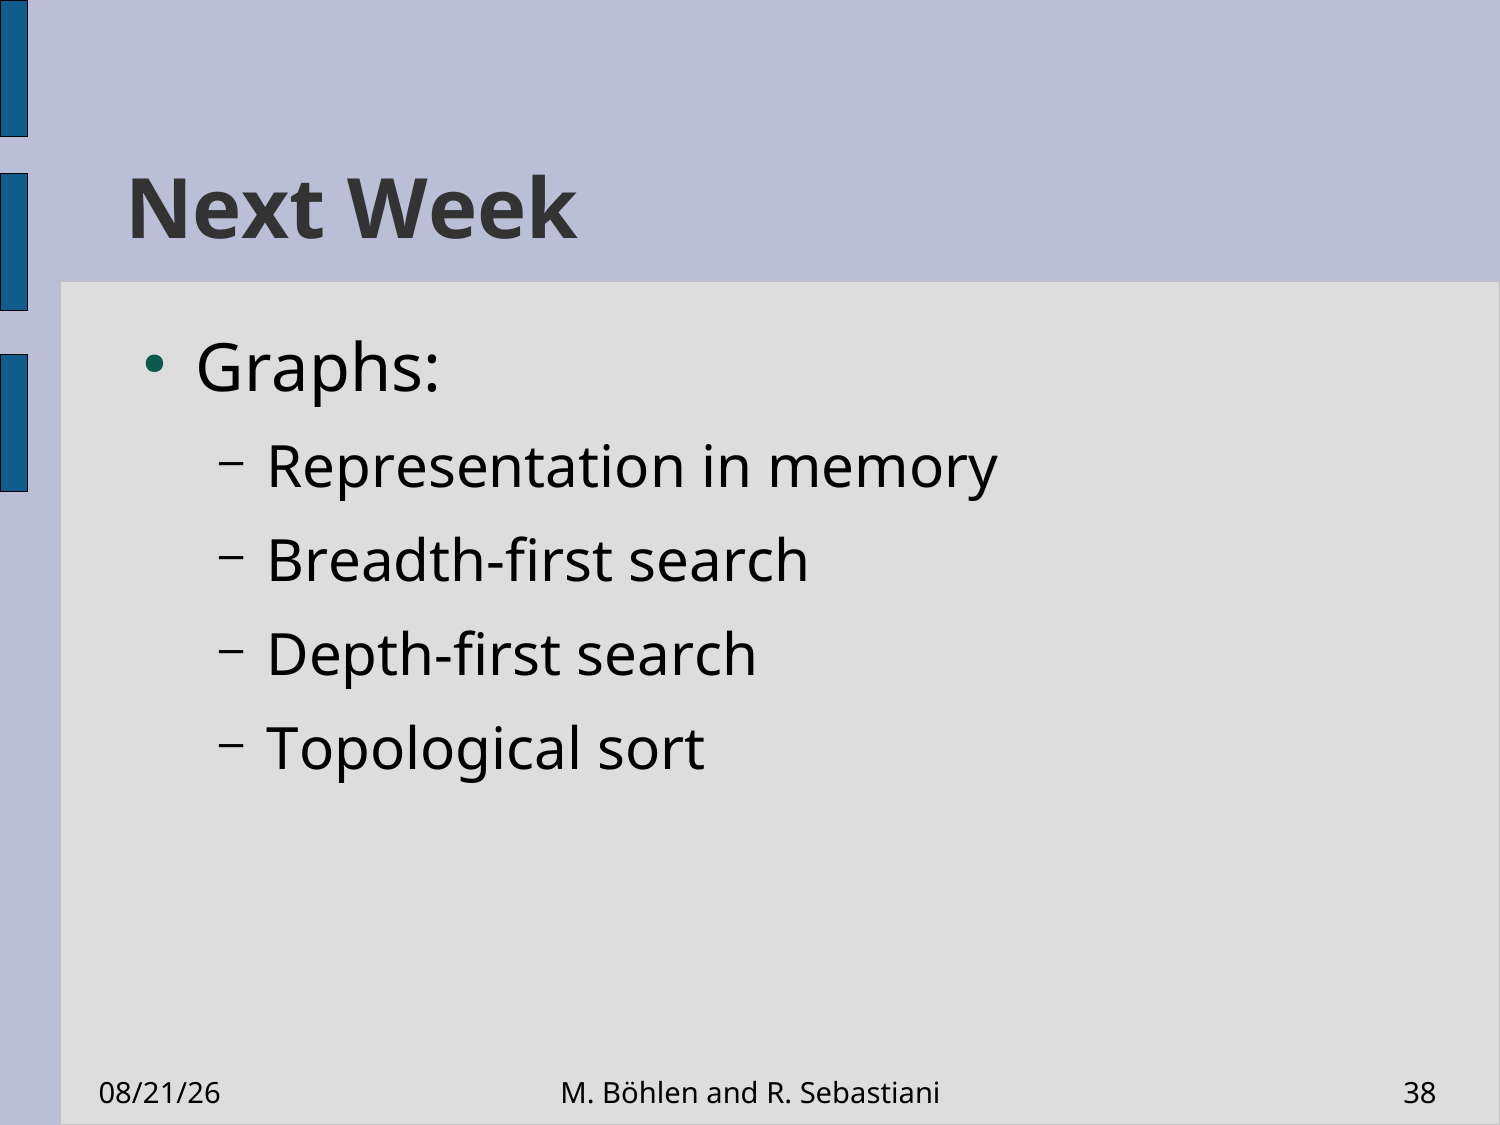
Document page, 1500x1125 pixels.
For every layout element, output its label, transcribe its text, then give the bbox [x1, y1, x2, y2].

title Next Week [110, 67, 1392, 271]
list Graphs: Representation in memory Breadth-first search Depth-first search Topological sort [110, 312, 1392, 1037]
